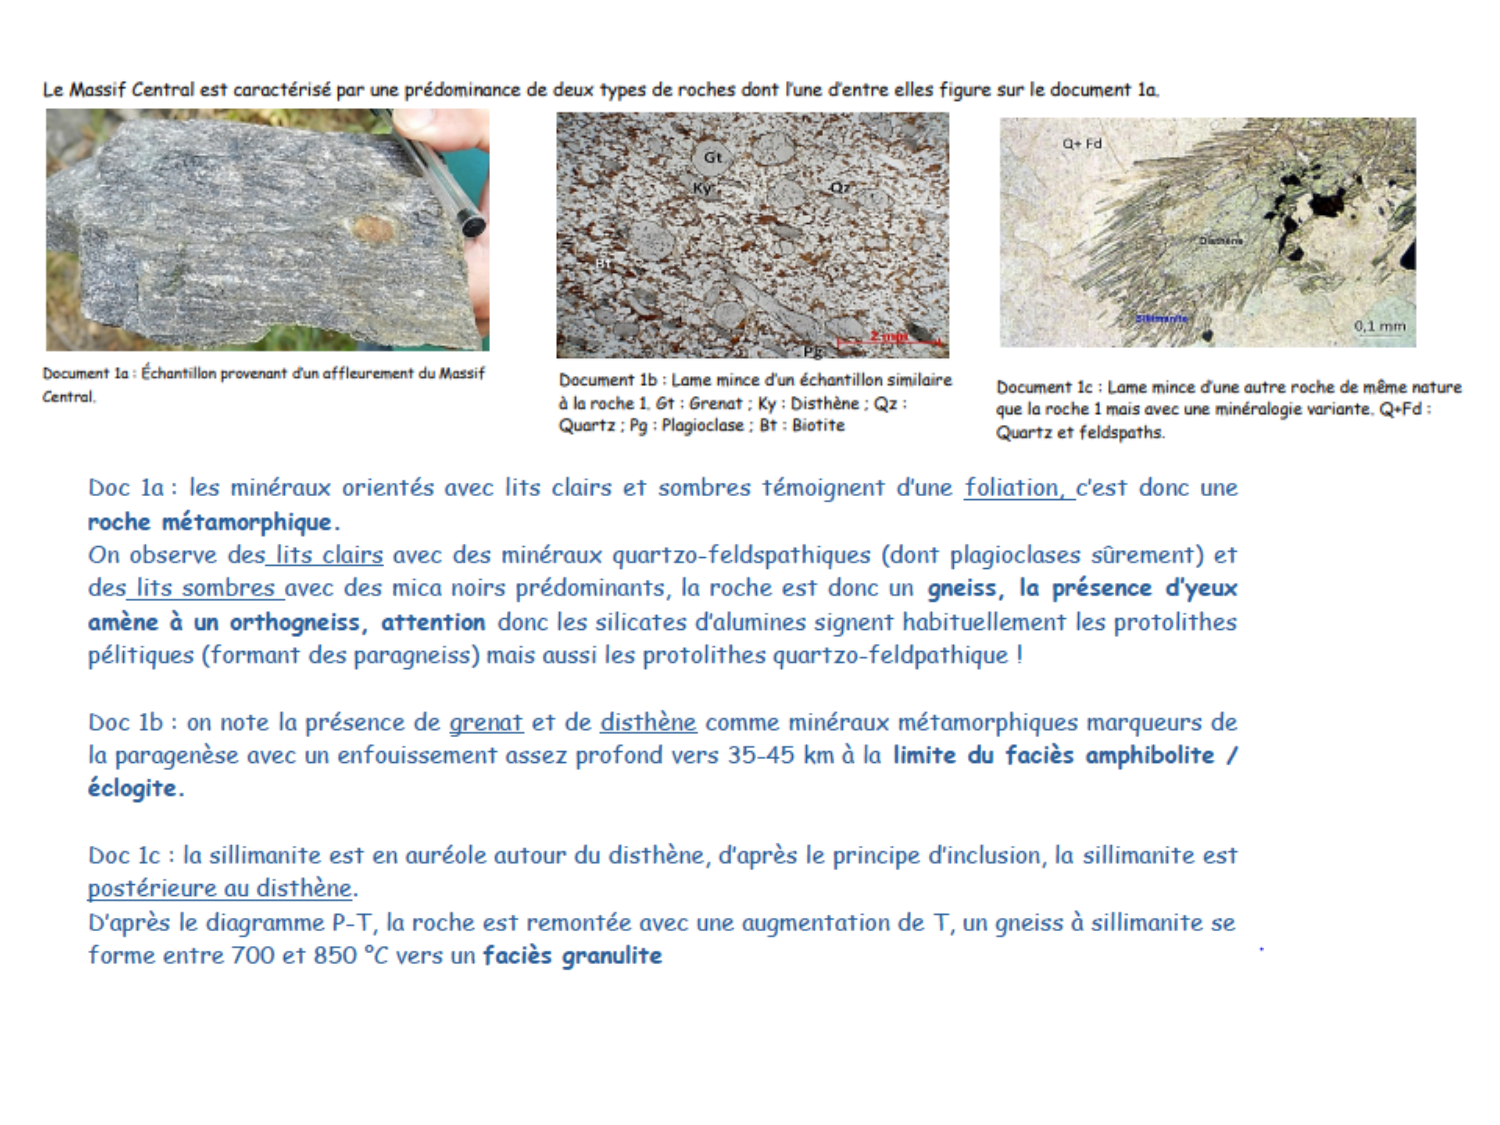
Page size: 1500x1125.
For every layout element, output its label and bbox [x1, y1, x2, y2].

picture [23, 59, 1471, 978]
